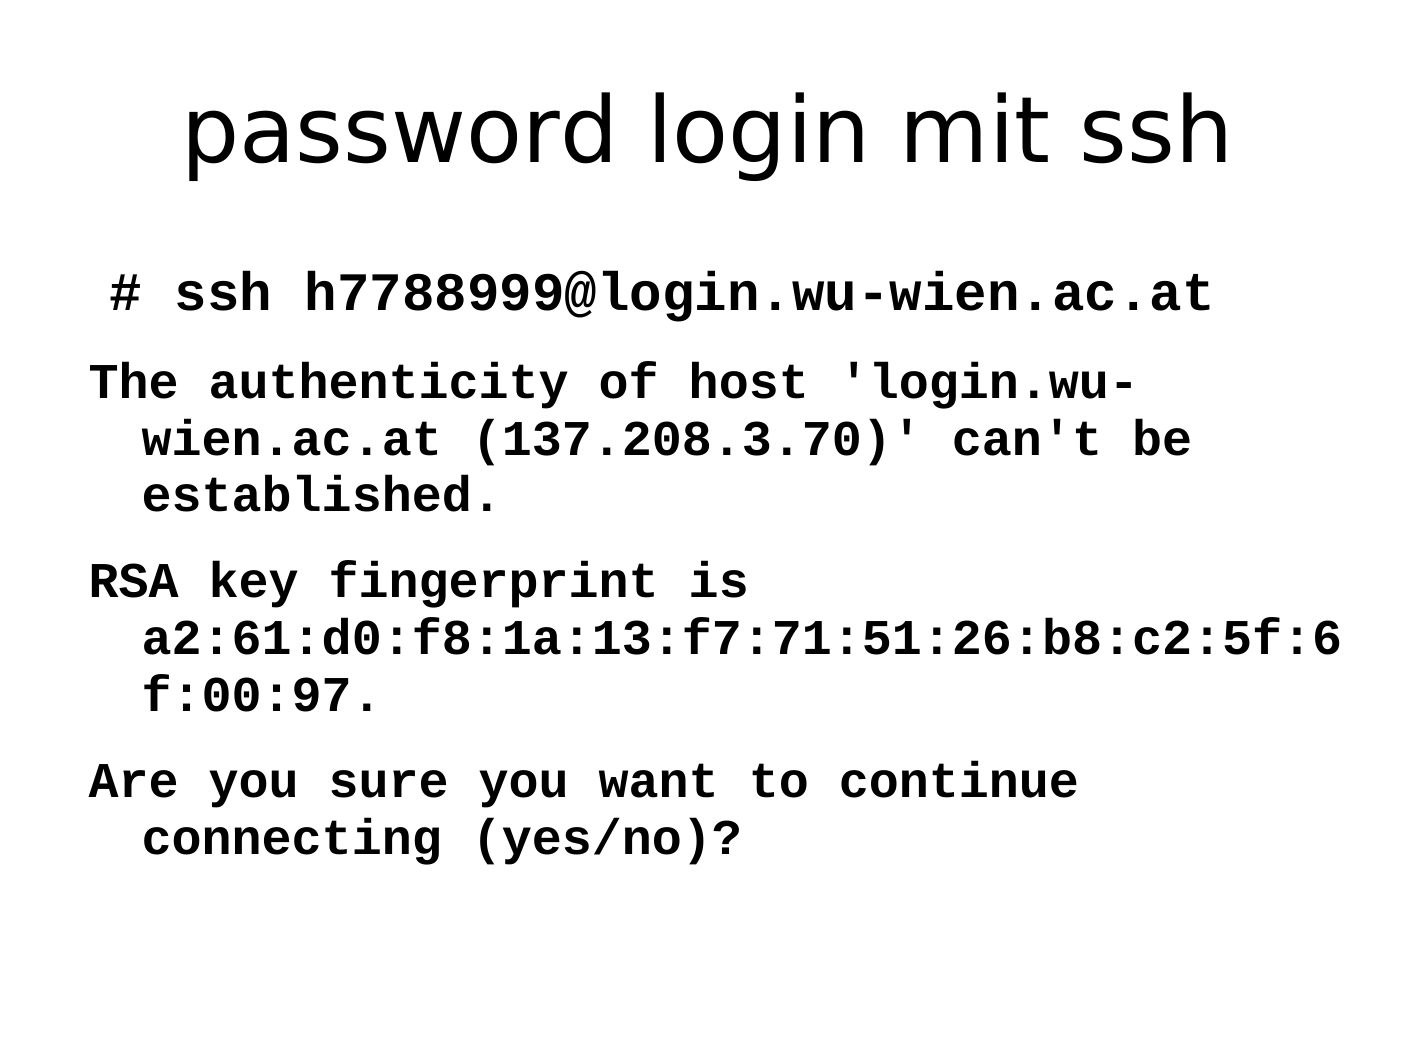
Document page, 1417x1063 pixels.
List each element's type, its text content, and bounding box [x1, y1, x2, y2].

list # ssh h7788999@login.wu-wien.ac.at The authenticity of host 'login.wu-wien.ac.at (137.208.3.70)' can't be established. RSA key fingerprint is a2:61:d0:f8:1a:13:f7:71:51:26:b8:c2:5f:6f:00:97. Are you sure you want to continue connecting (yes/no)? [70, 248, 1346, 936]
title password login mit ssh [70, 49, 1346, 213]
